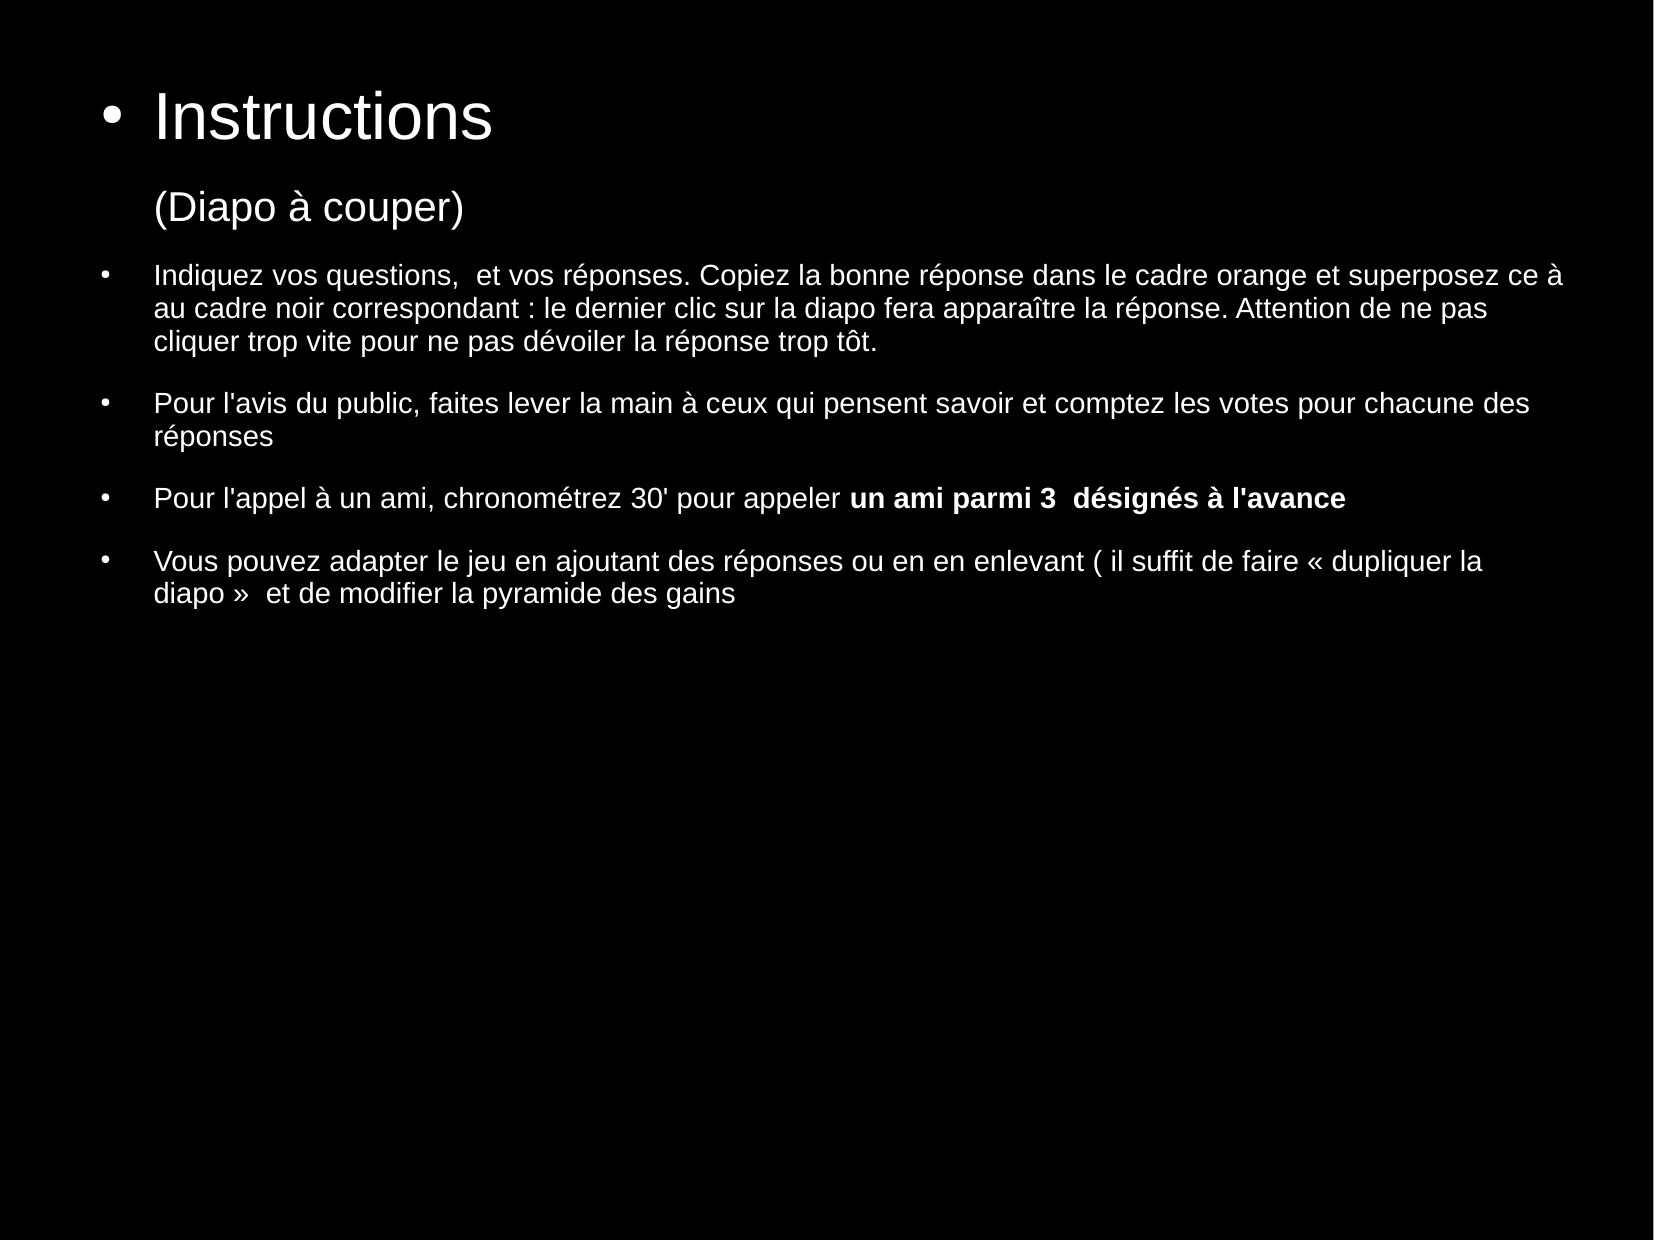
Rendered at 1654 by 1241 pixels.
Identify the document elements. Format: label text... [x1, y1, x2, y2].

list Instructions (Diapo à couper) Indiquez vos questions, et vos réponses. Copiez la bonne réponse dans le cadre orange et superposez ce à au cadre noir correspondant : le dernier clic sur la diapo fera apparaître la réponse. Attention de ne pas cliquer trop vite pour ne pas dévoiler la réponse trop tôt. Pour l'avis du public, faites lever la main à ceux qui pensent savoir et comptez les votes pour chacune des réponses Pour l'appel à un ami, chronométrez 30' pour appeler un ami parmi 3 désignés à l'avance Vous pouvez adapter le jeu en ajoutant des réponses ou en en enlevant ( il suffit de faire « dupliquer la diapo » et de modifier la pyramide des gains [82, 79, 1571, 898]
